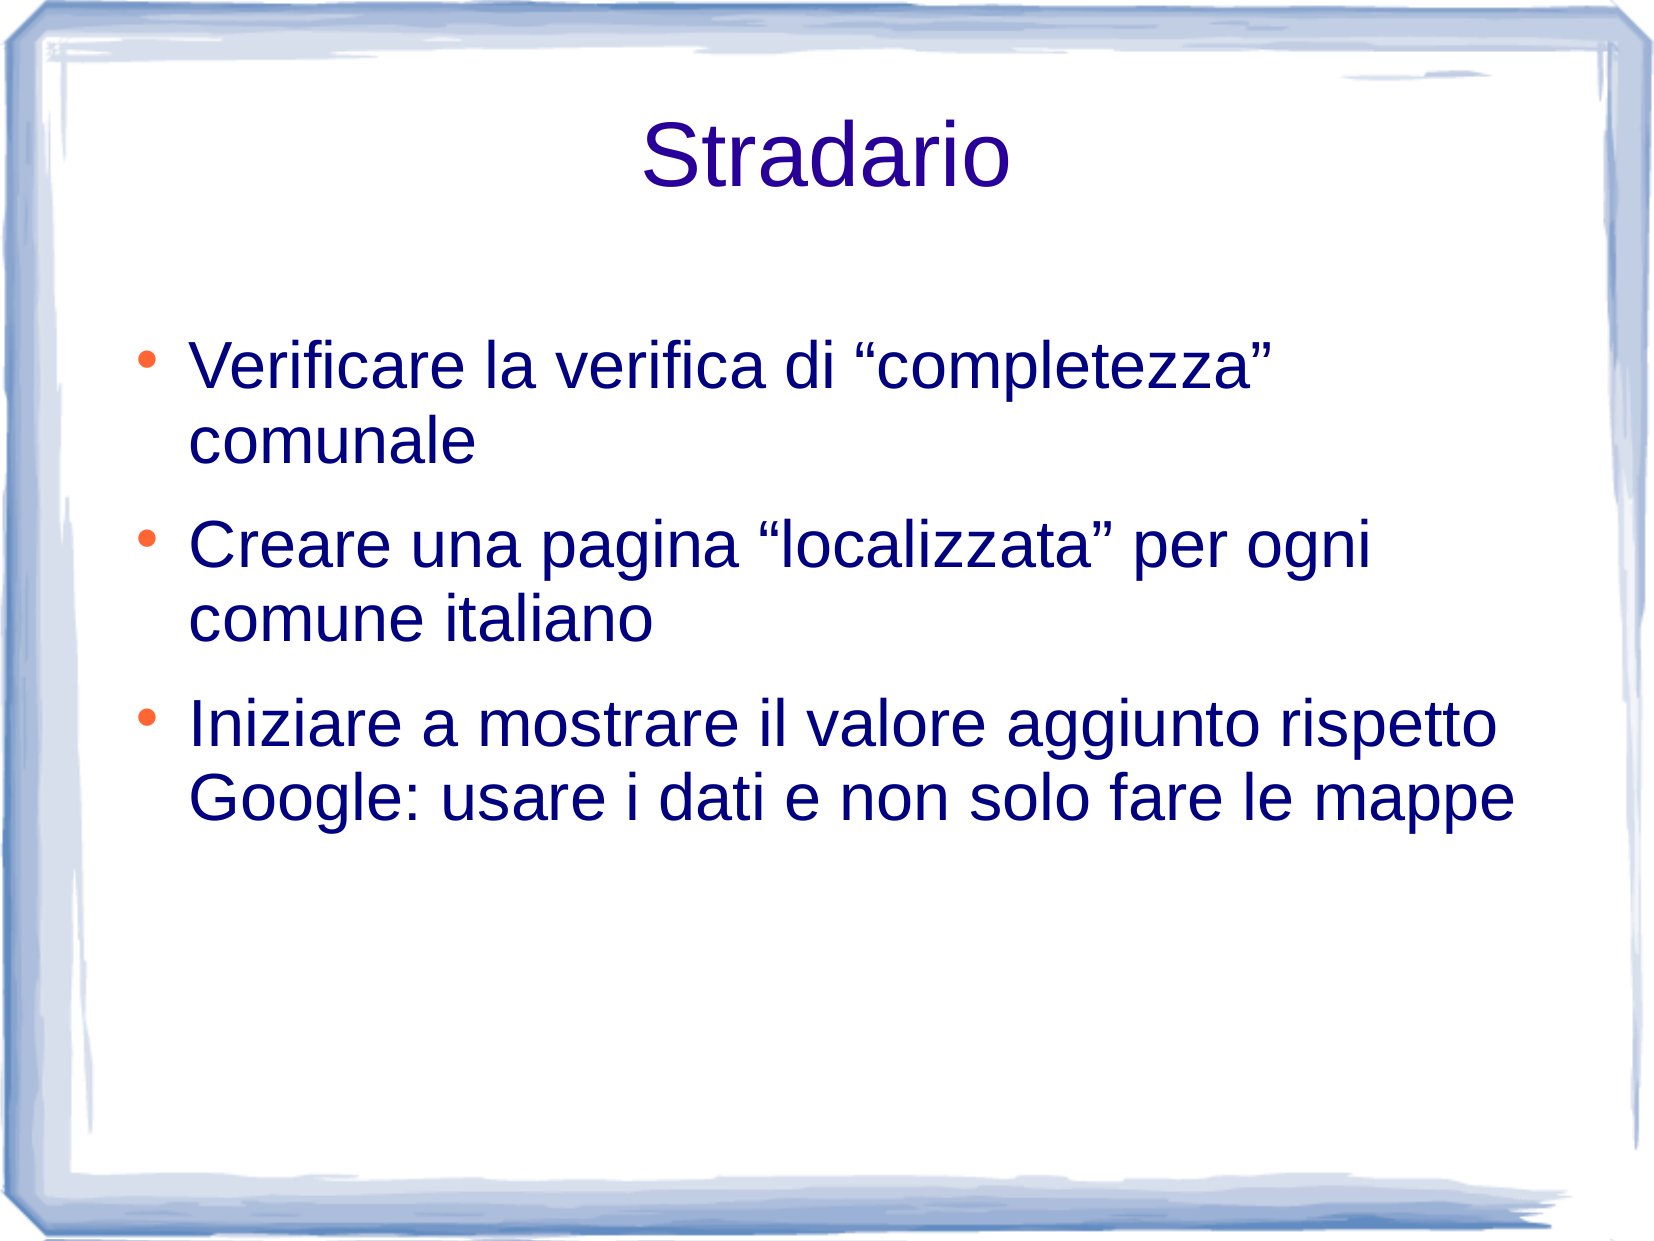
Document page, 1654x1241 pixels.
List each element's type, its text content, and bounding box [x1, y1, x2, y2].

list Verificare la verifica di “completezza” comunale Creare una pagina “localizzata” per ogni comune italiano Iniziare a mostrare il valore aggiunto rispetto Google: usare i dati e non solo fare le mappe [118, 324, 1571, 1129]
picture [0, 0, 1654, 1241]
title Stradario [82, 56, 1571, 249]
